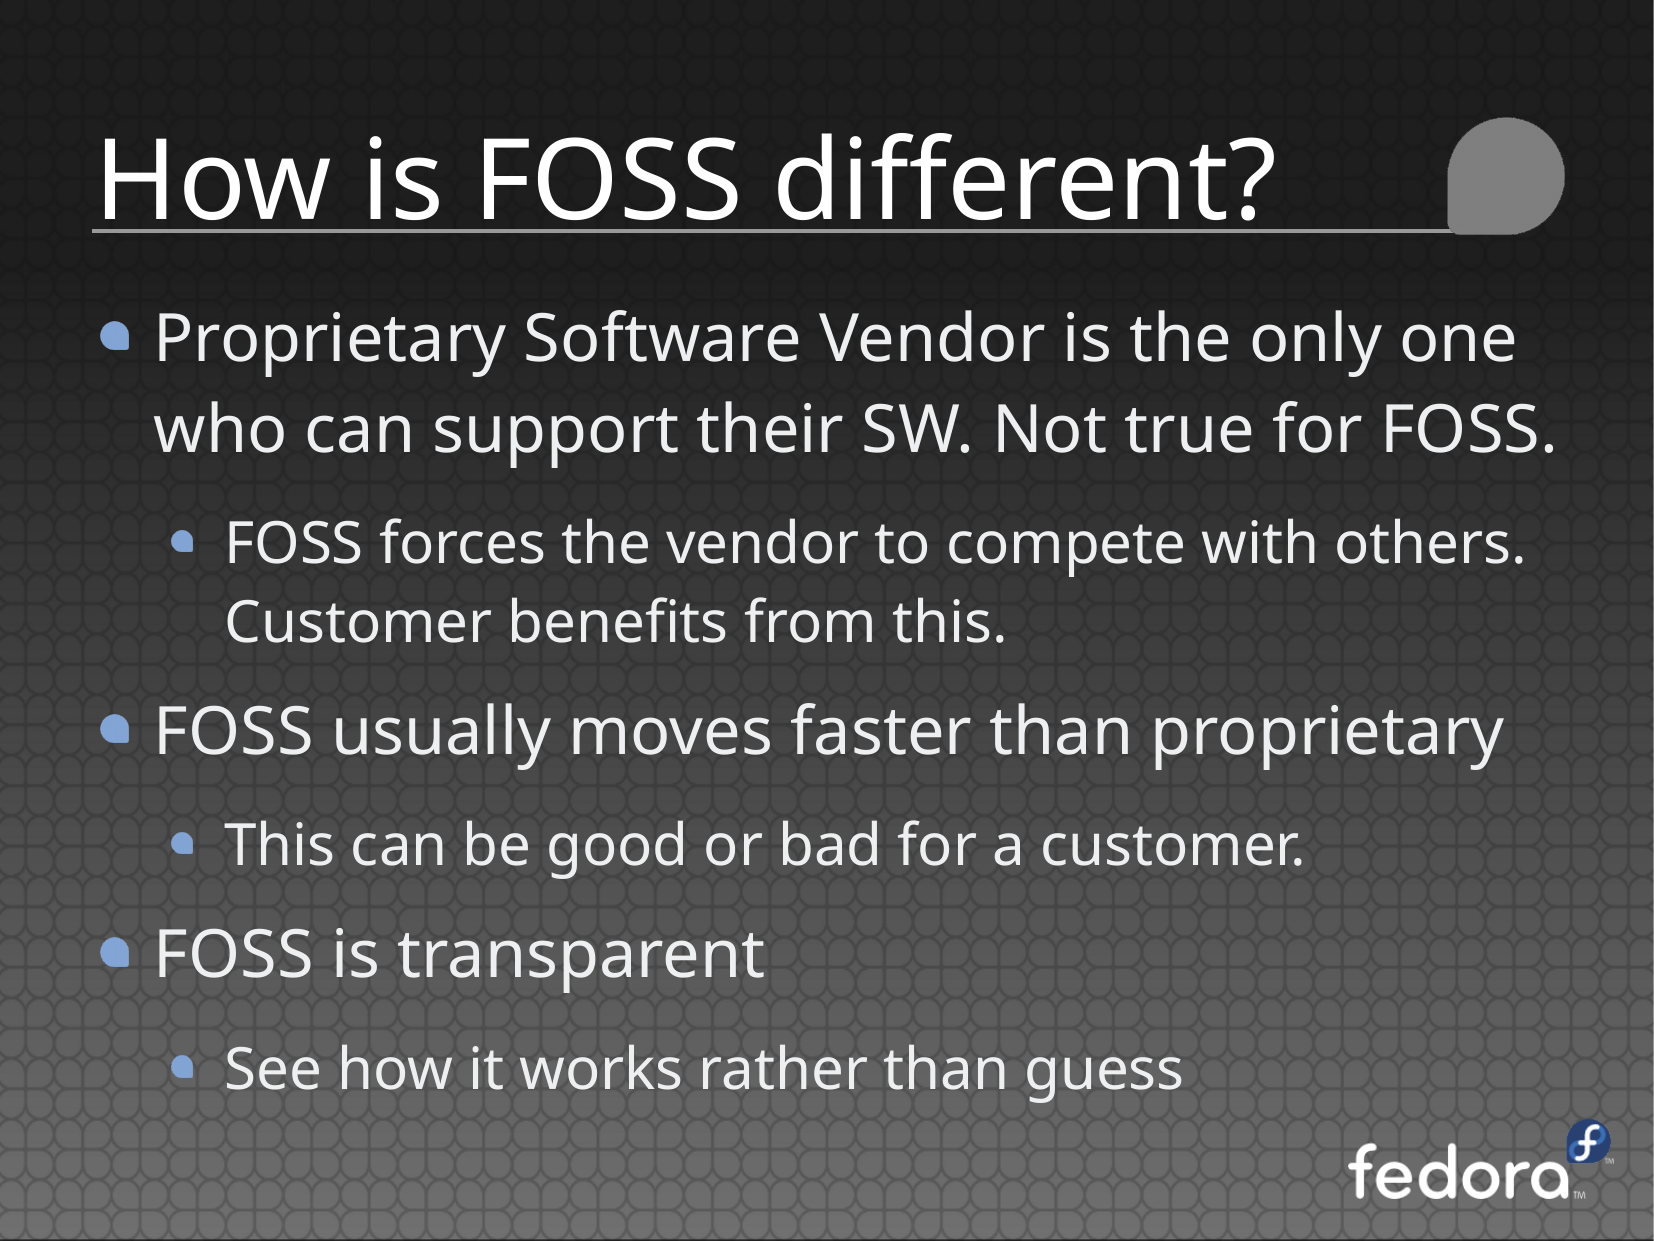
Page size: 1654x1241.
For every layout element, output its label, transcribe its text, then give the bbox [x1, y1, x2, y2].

list Proprietary Software Vendor is the only one who can support their SW. Not true for FOSS. FOSS forces the vendor to compete with others. Customer benefits from this. FOSS usually moves faster than proprietary This can be good or bad for a customer. FOSS is transparent See how it works rather than guess [82, 290, 1571, 1094]
picture [0, 0, 1654, 1241]
title How is FOSS different? [94, 100, 1426, 251]
